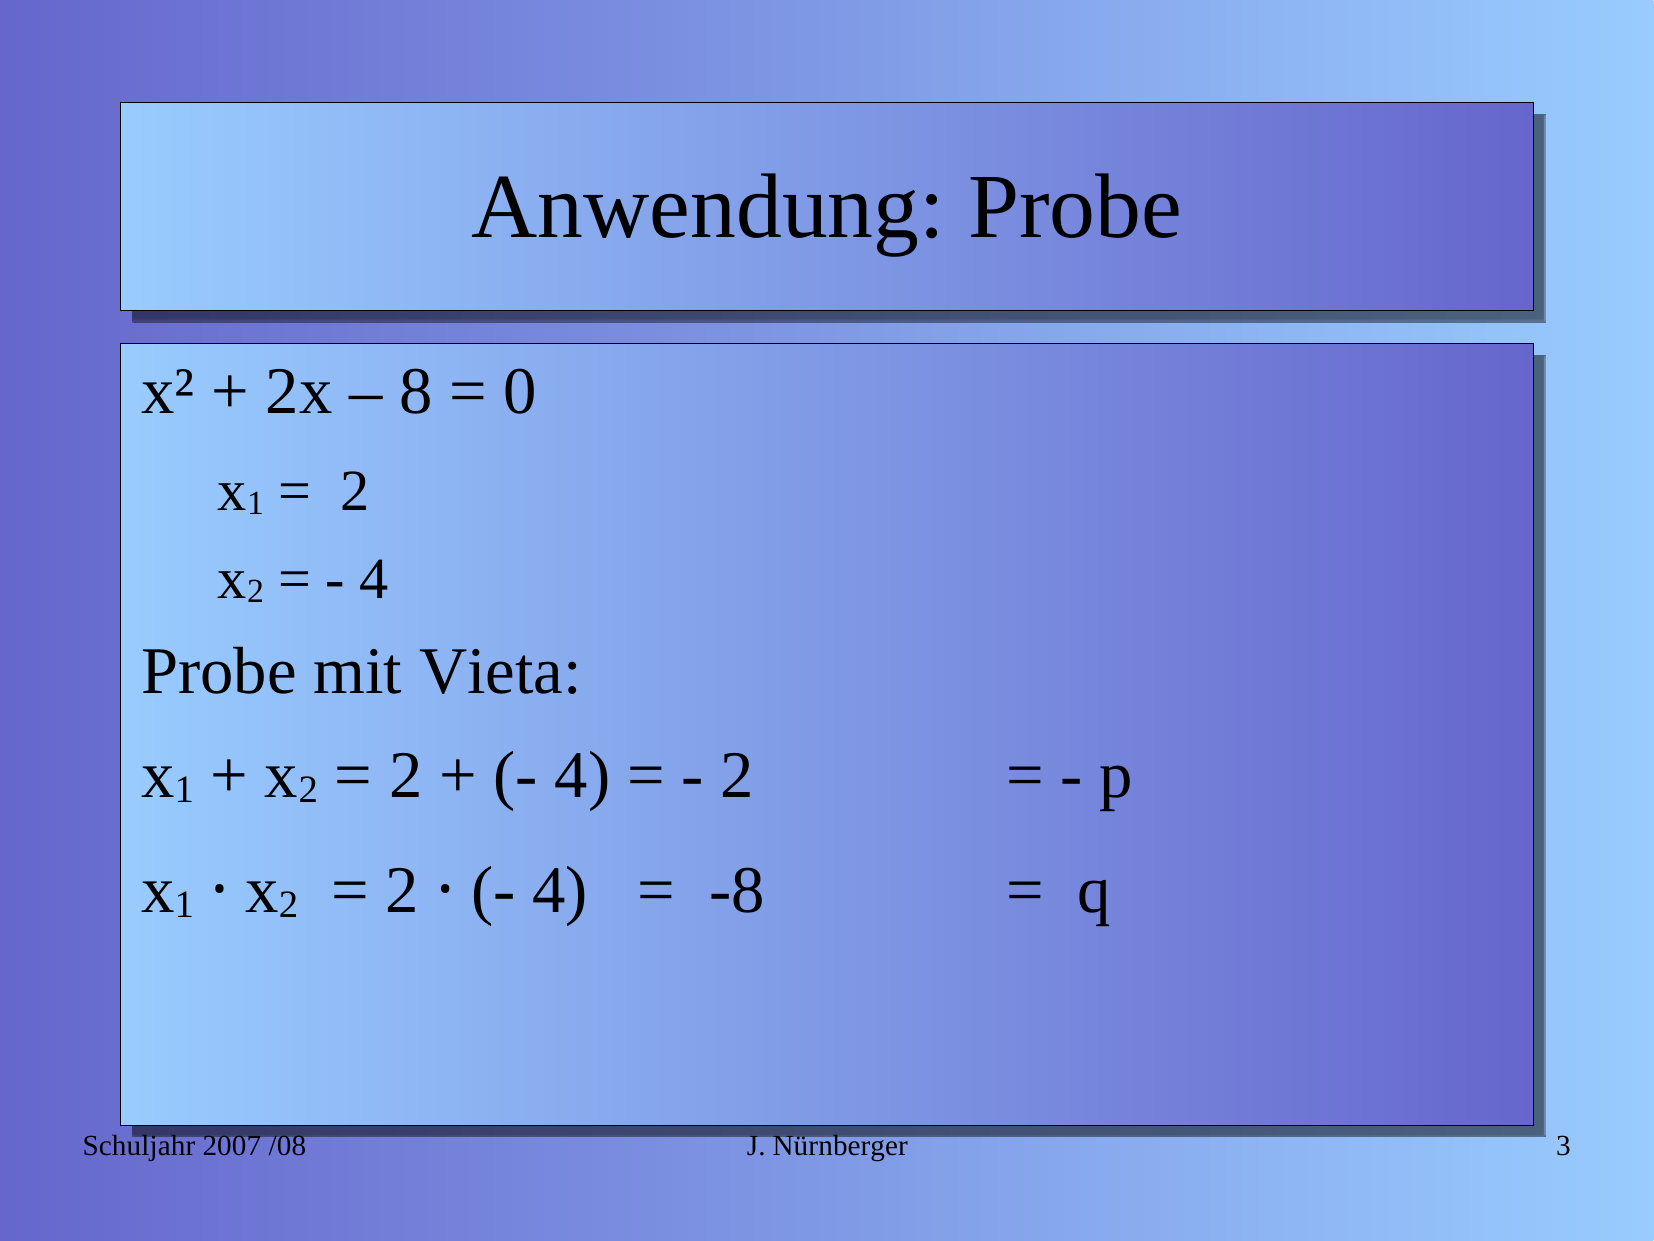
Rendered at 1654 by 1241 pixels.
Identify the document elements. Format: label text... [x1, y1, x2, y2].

title Anwendung: Probe [121, 110, 1534, 303]
list x² + 2x – 8 = 0 x1 = 2 x2 = - 4 Probe mit Vieta: x1 + x2 = 2 + (- 4) = - 2 = - p x1 · x2 = 2 · (- 4) = -8 = q [123, 354, 1536, 1121]
